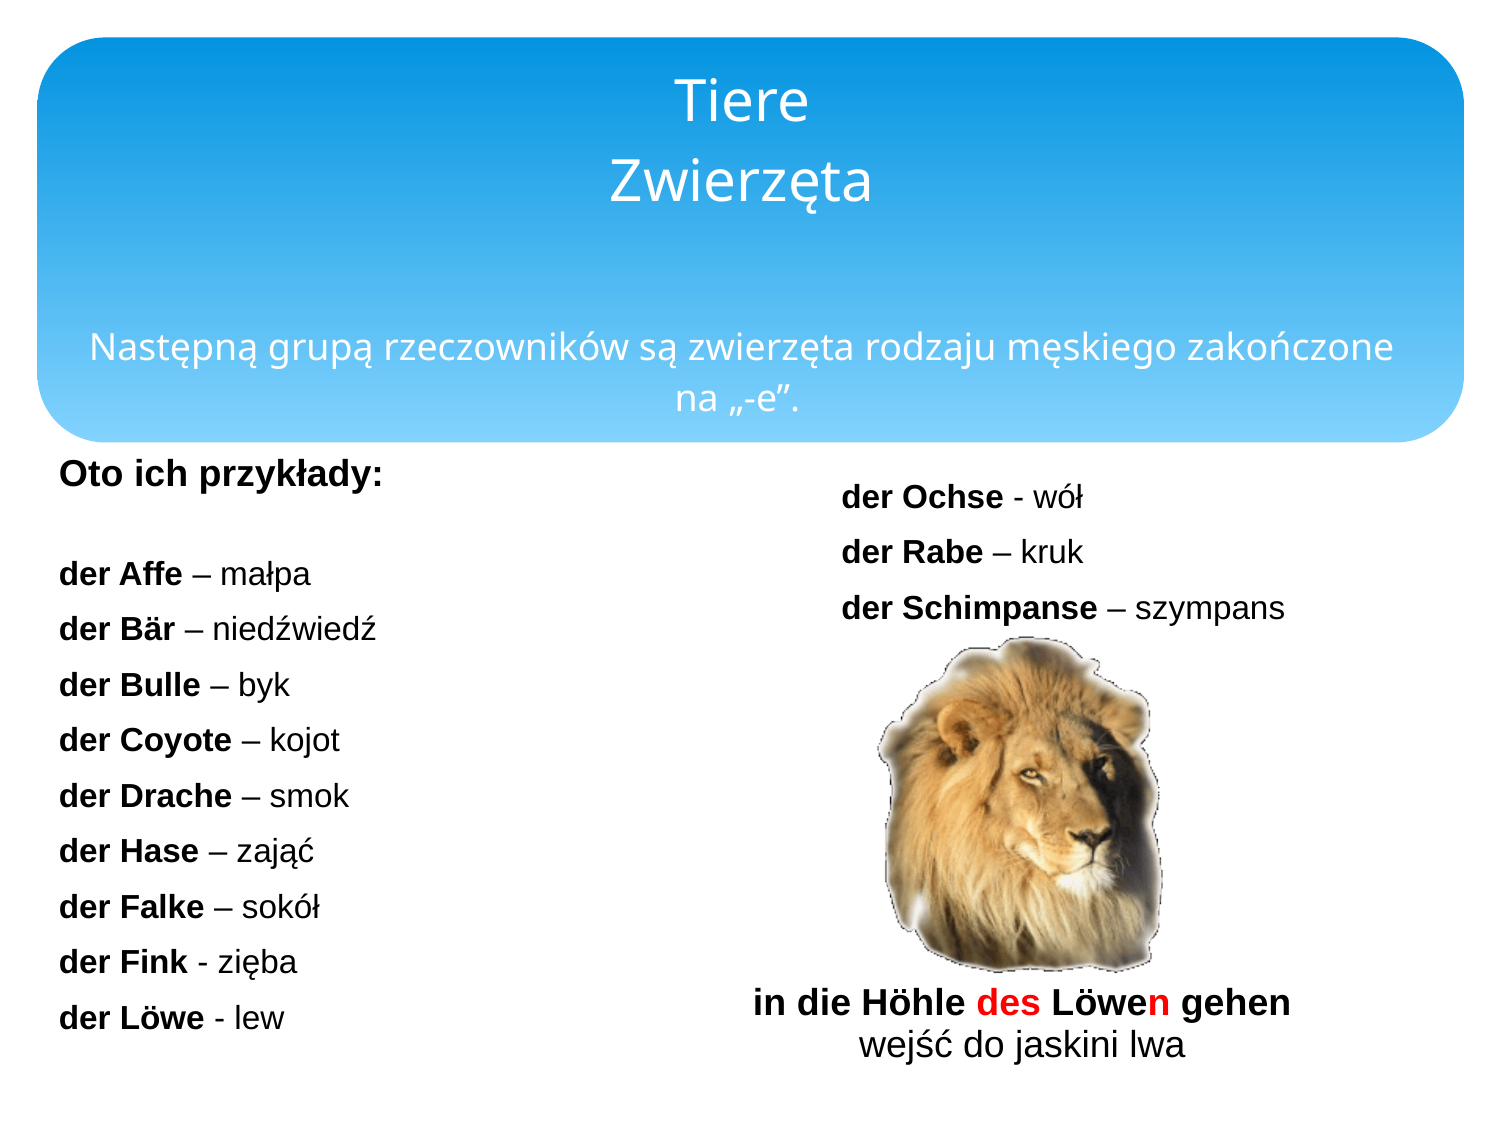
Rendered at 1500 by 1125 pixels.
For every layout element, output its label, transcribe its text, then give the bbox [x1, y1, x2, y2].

title Tiere Zwierzęta Następną grupą rzeczowników są zwierzęta rodzaju męskiego zakończone na „-e”. [67, 100, 1418, 381]
subtitle Oto ich przykłady: der Affe – małpa der Bär – niedźwiedź der Bulle – byk der Coyote – kojot der Drache – smok der Hase – zająć der Falke – sokół der Fink - zięba der Löwe - lew [59, 442, 1275, 1102]
text_box in die Höhle des Löwen gehen wejść do jaskini lwa [738, 974, 1308, 1075]
picture [868, 635, 1182, 975]
text_box der Ochse - wół der Rabe – kruk der Schimpanse – szympans [826, 452, 1310, 621]
